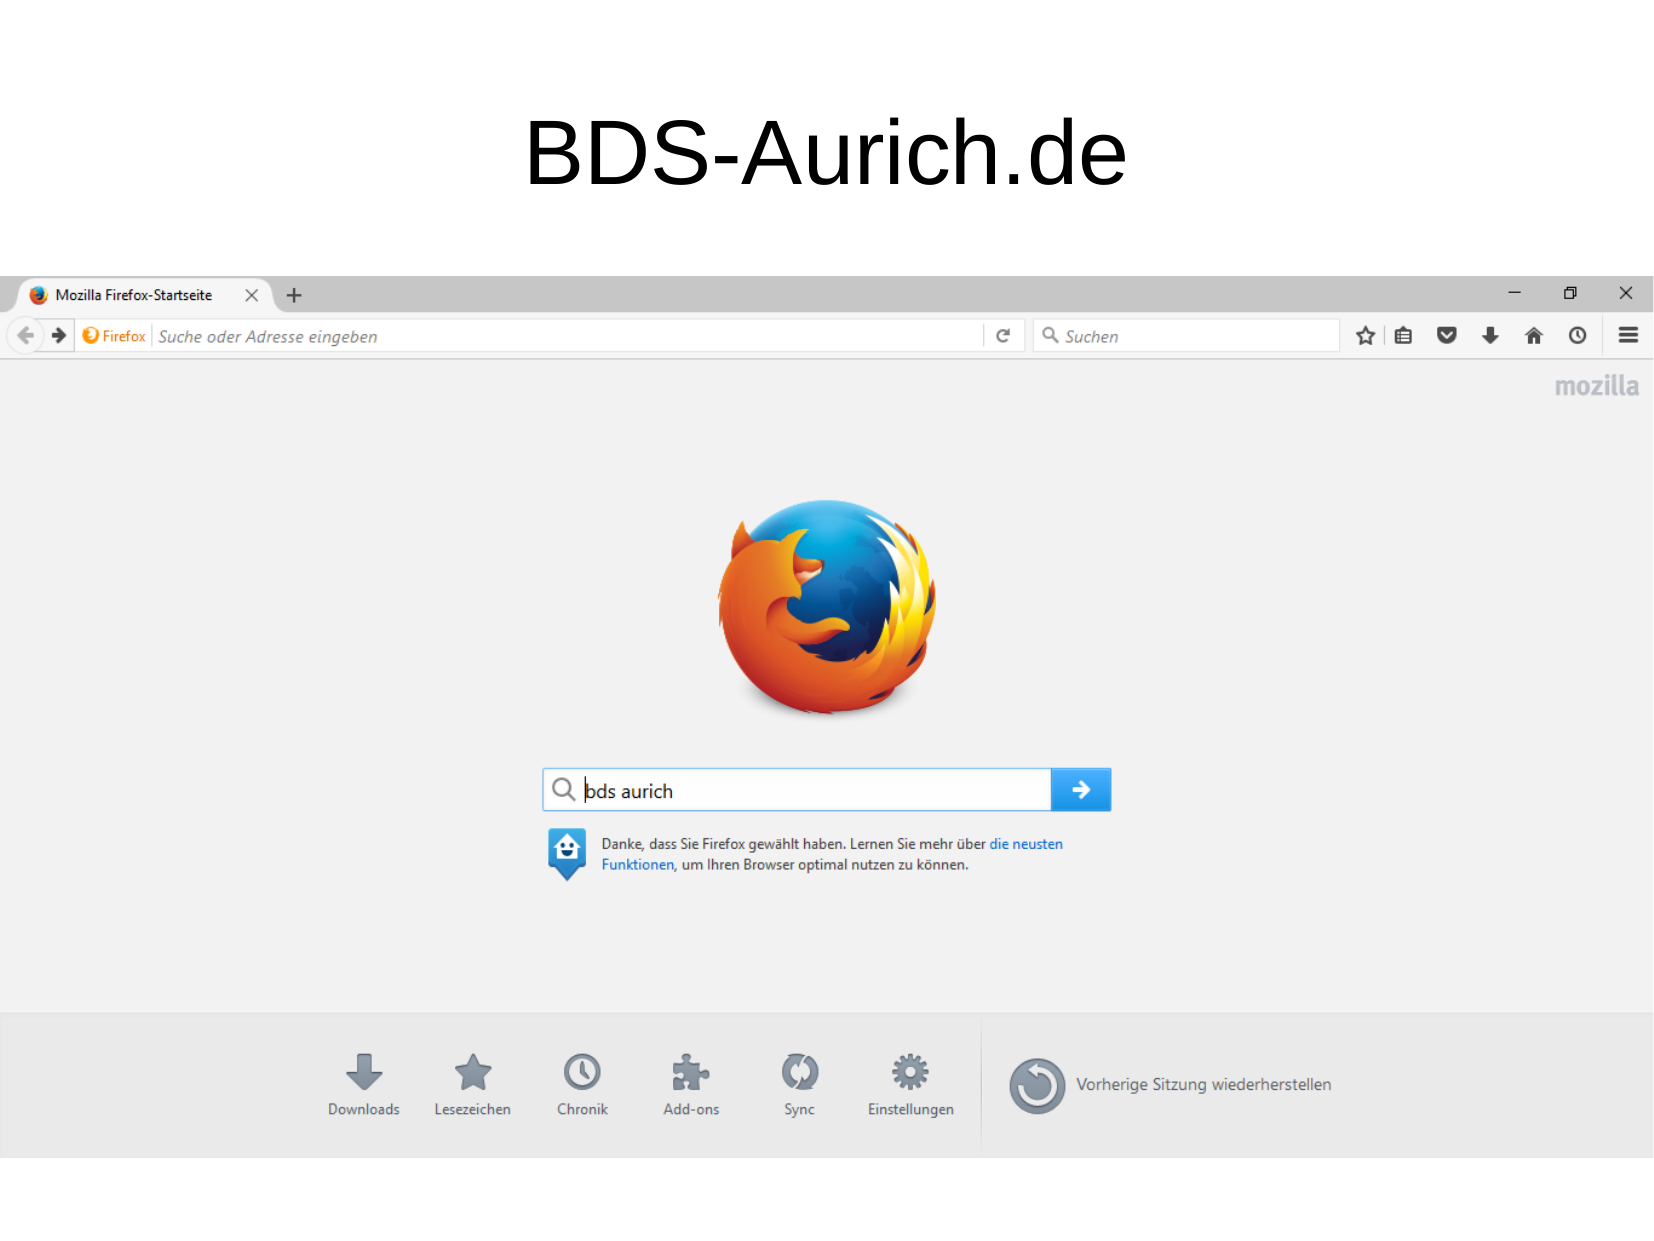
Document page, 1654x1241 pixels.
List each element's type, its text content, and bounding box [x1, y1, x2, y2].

picture [0, 276, 1654, 1158]
title BDS-Aurich.de [82, 49, 1571, 257]
